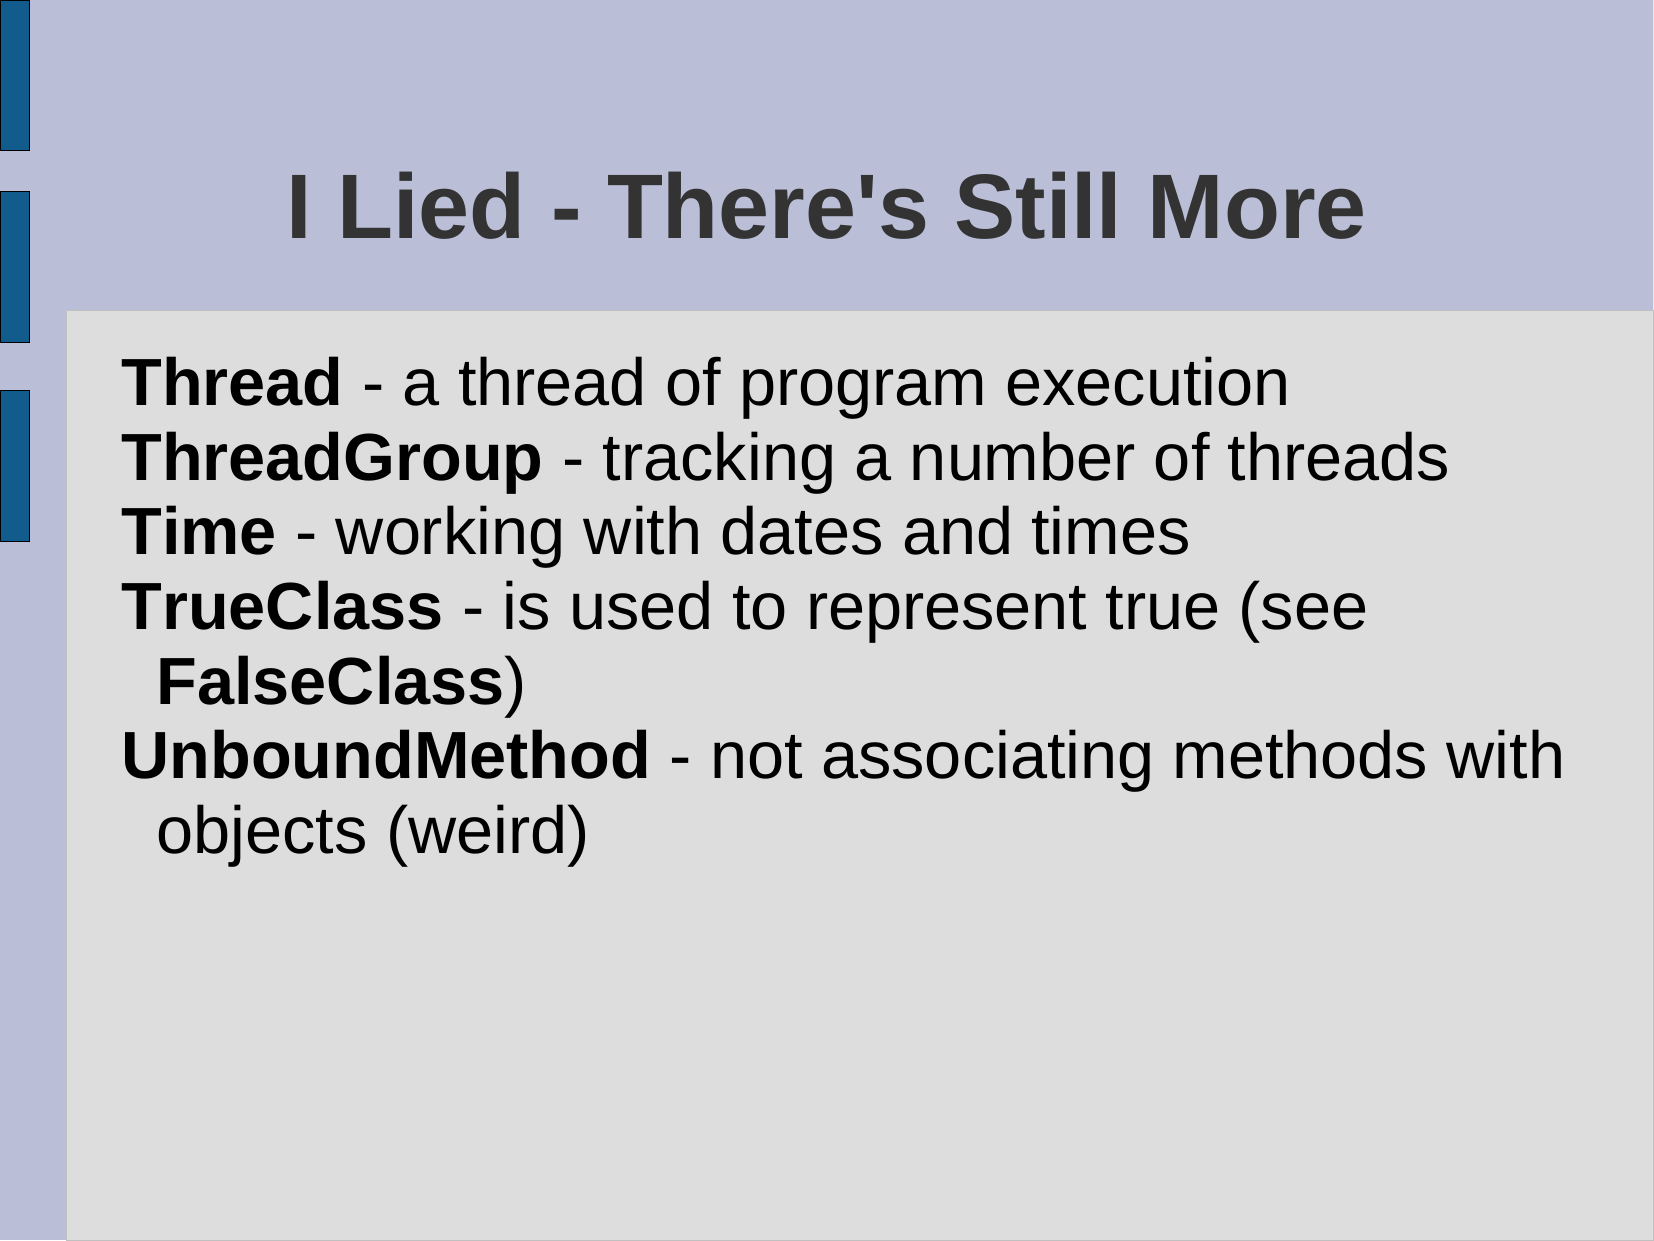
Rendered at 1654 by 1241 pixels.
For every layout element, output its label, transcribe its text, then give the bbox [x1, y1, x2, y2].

title I Lied - There's Still More [121, 102, 1534, 311]
list Thread - a thread of program execution ThreadGroup - tracking a number of threads Time - working with dates and times TrueClass - is used to represent true (see FalseClass) UnboundMethod - not associating methods with objects (weird) [121, 344, 1603, 1127]
